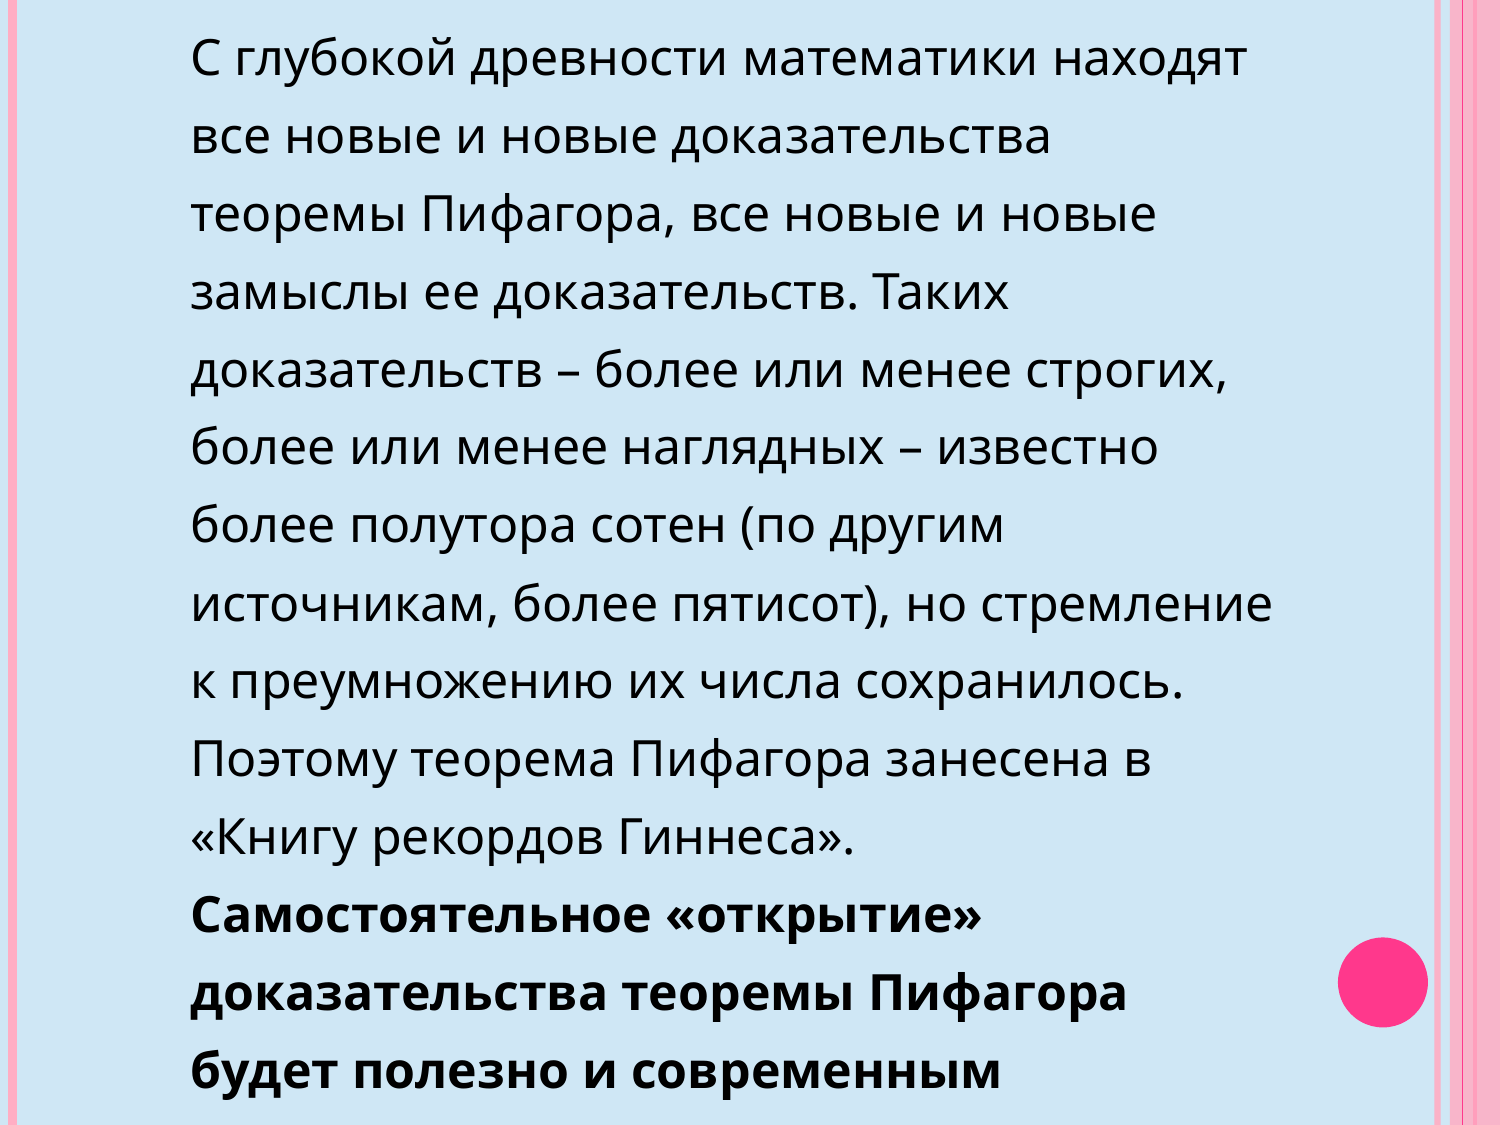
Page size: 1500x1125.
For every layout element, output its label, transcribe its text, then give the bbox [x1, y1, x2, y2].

text_box С глубокой древности математики находят все новые и новые доказательства теоремы Пифагора, все новые и новые замыслы ее доказательств. Таких доказательств – более или менее строгих, более или менее наглядных – известно более полутора сотен (по другим источникам, более пятисот), но стремление к преумножению их числа сохранилось. Поэтому теорема Пифагора занесена в «Книгу рекордов Гиннеса». Самостоятельное «открытие» доказательства теоремы Пифагора будет полезно и современным школьникам. [175, 0, 1290, 1125]
